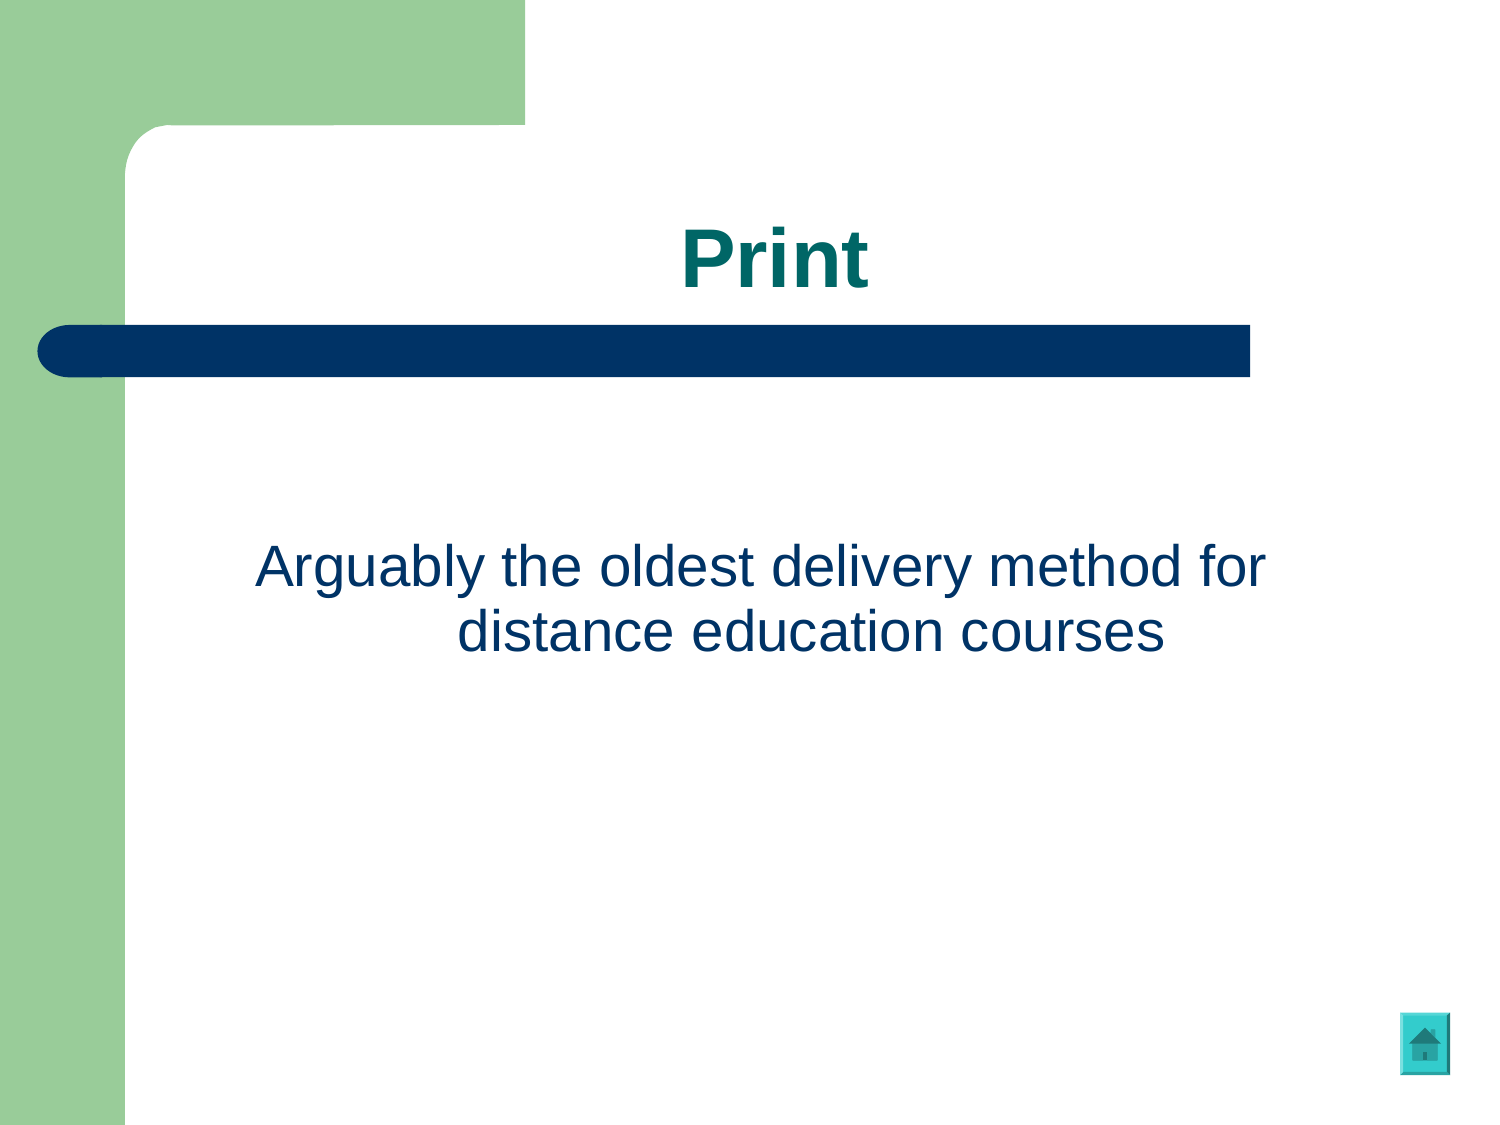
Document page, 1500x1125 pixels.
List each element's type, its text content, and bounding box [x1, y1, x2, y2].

list Arguably the oldest delivery method for distance education courses [124, 387, 1400, 999]
text_box [1401, 1012, 1451, 1076]
title Print [124, 124, 1425, 313]
